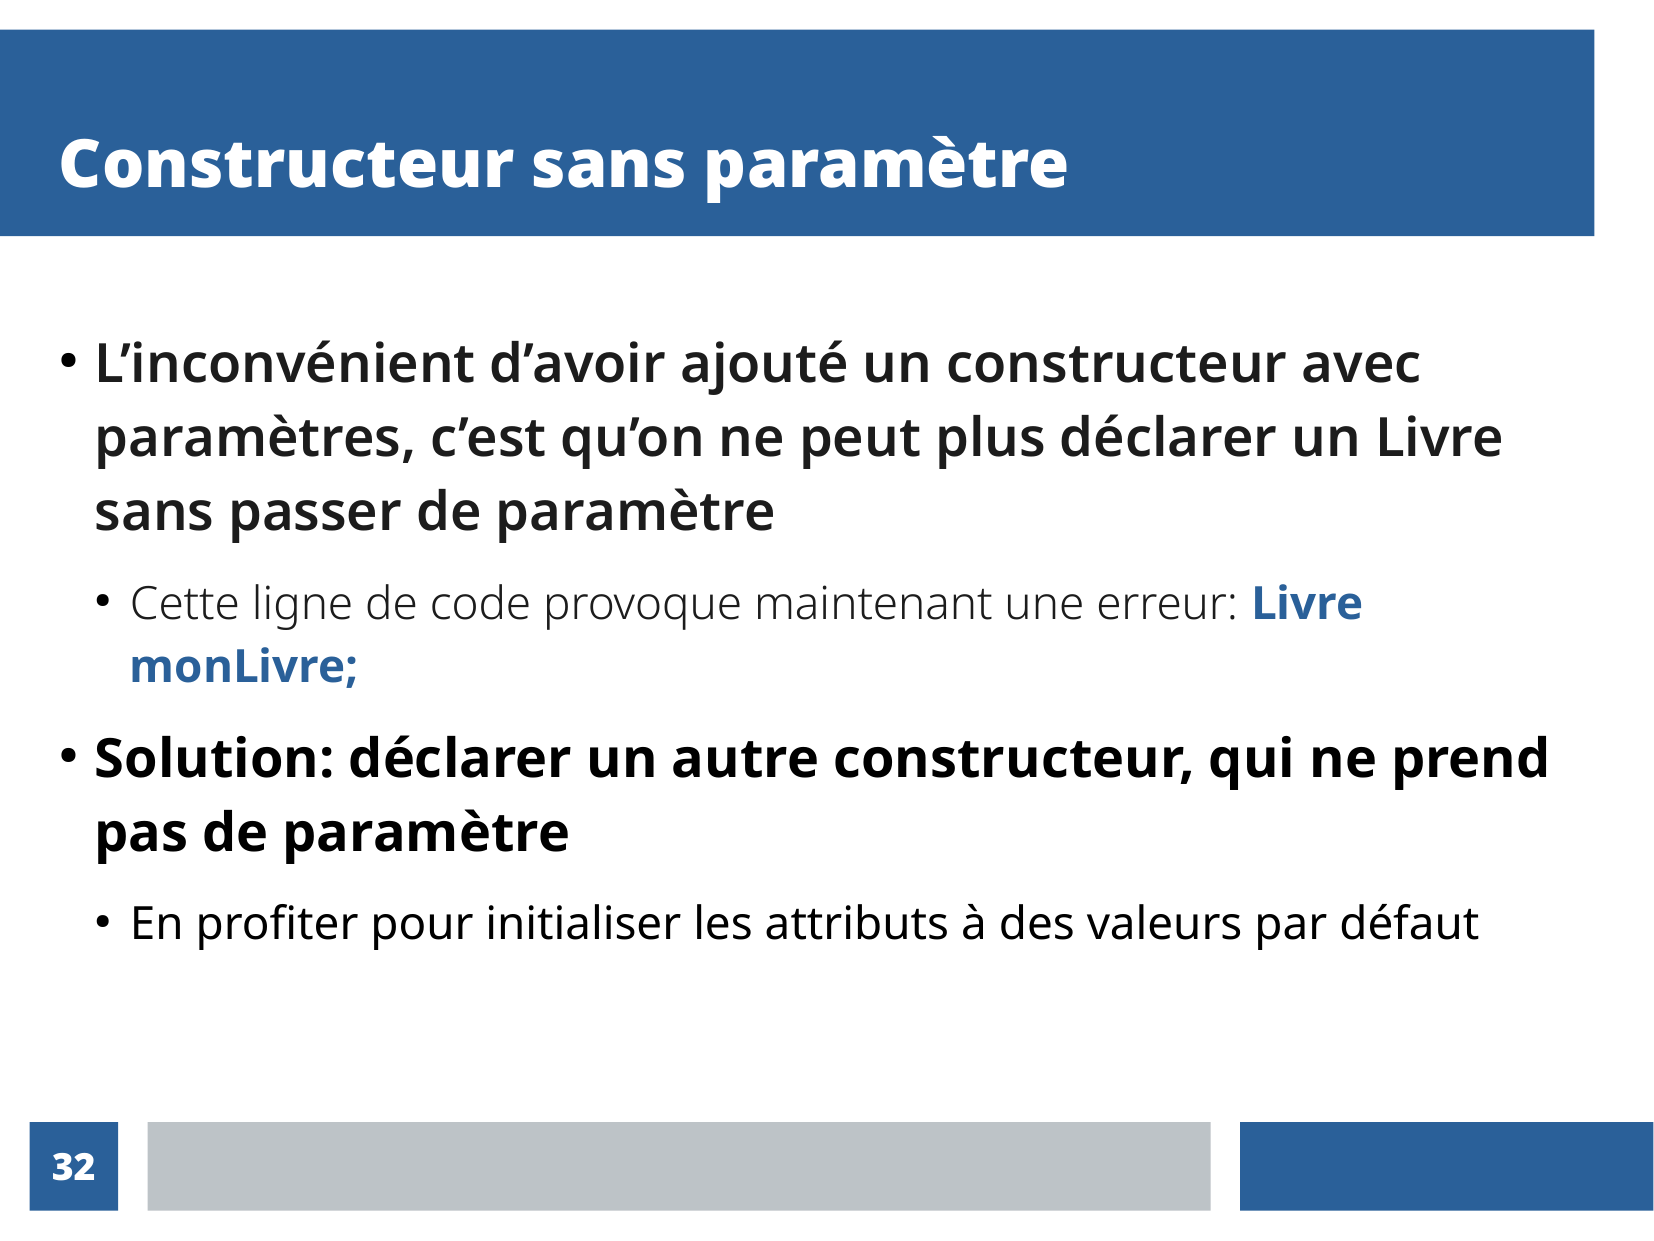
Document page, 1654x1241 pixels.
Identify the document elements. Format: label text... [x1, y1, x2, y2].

list L’inconvénient d’avoir ajouté un constructeur avec paramètres, c’est qu’on ne peut plus déclarer un Livre sans passer de paramètre Cette ligne de code provoque maintenant une erreur: Livre monLivre; Solution: déclarer un autre constructeur, qui ne prend pas de paramètre En profiter pour initialiser les attributs à des valeurs par défaut [59, 324, 1565, 1093]
title Constructeur sans paramètre [59, 59, 1595, 207]
